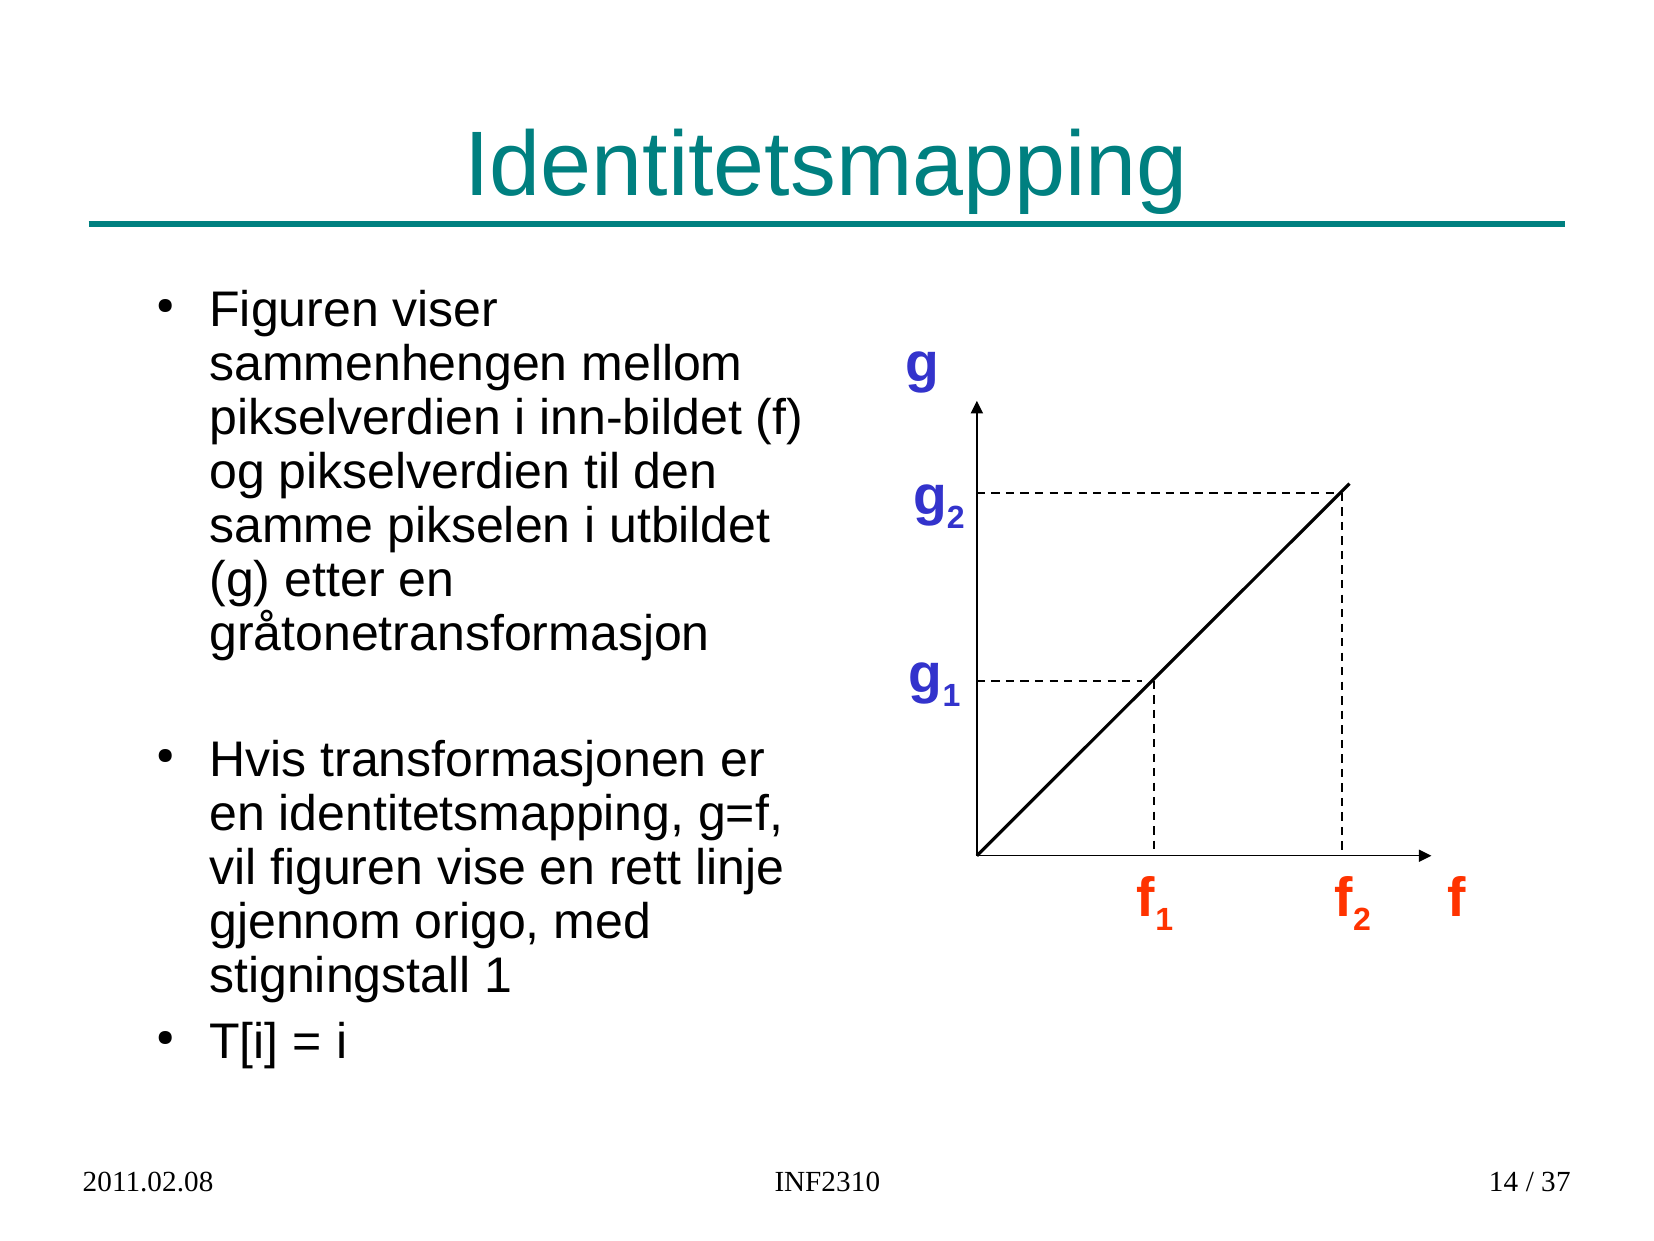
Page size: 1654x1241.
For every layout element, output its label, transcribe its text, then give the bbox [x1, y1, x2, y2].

text_box f1 f2 f [1122, 853, 1495, 979]
title Identitetsmapping [123, 68, 1530, 249]
list Figuren viser sammenhengen mellom pikselverdien i inn-bildet (f) og pikselverdien til den samme pikselen i utbildet (g) etter en gråtonetransformasjon Hvis transformasjonen er en identitetsmapping, g=f, vil figuren vise en rett linje gjennom origo, med stigningstall 1 T[i] = i [123, 275, 844, 1213]
text_box g g2 [883, 318, 1008, 532]
text_box g1 [893, 635, 976, 721]
